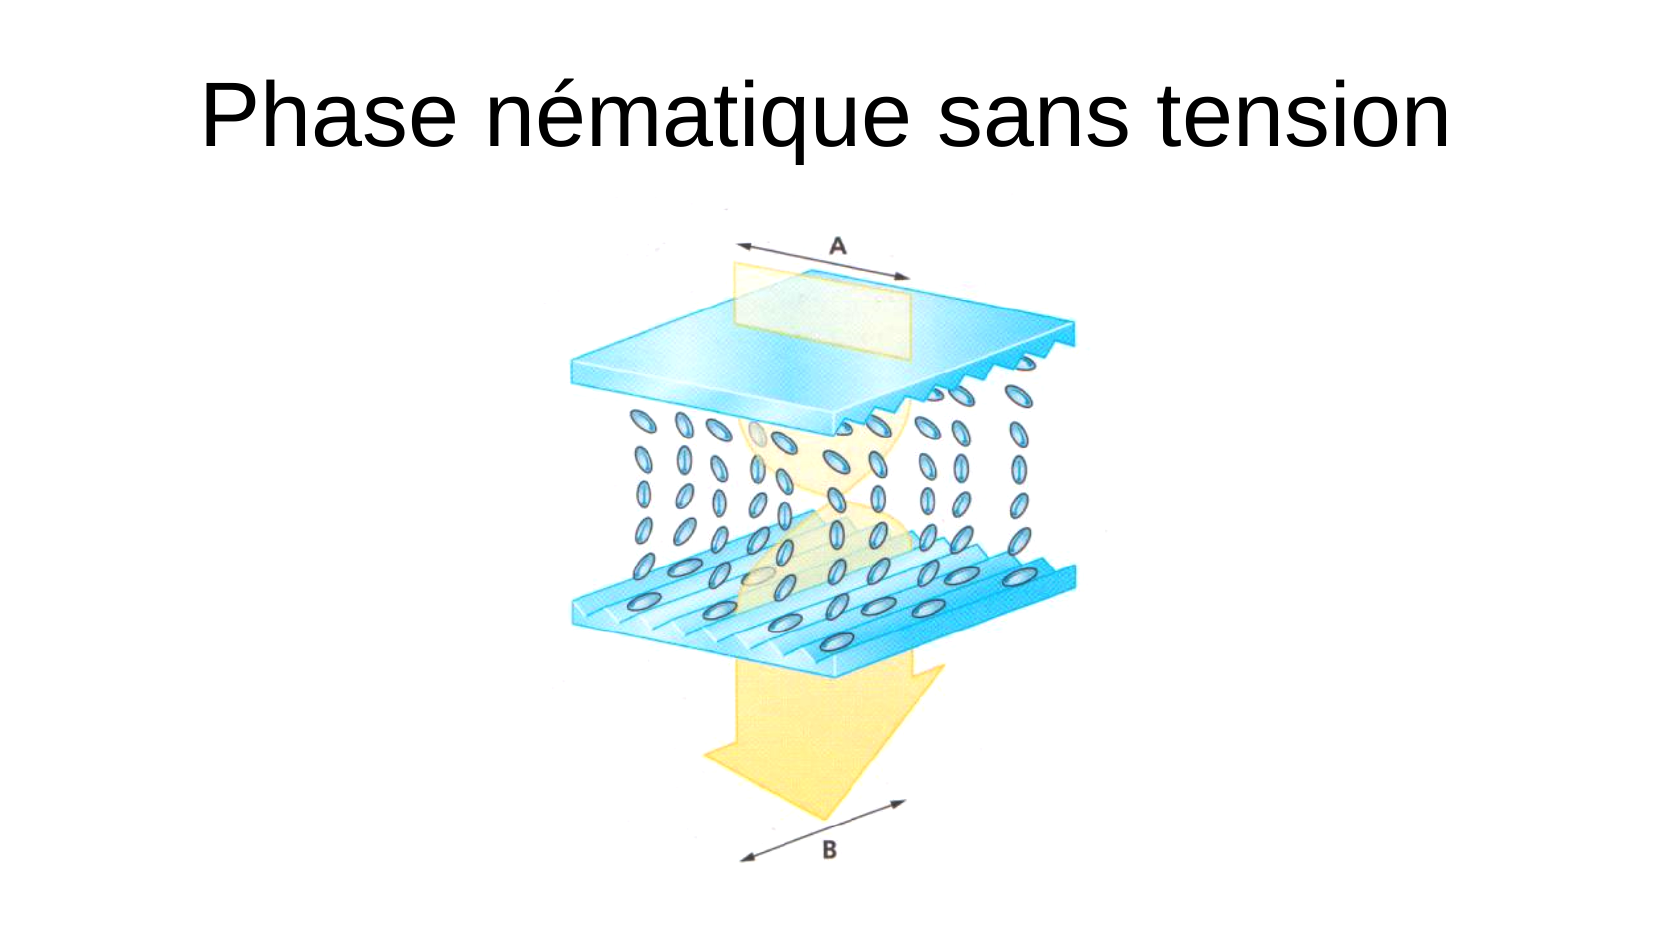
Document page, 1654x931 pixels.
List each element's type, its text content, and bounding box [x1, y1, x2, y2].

title Phase nématique sans tension [82, 37, 1571, 193]
picture [513, 179, 1123, 890]
